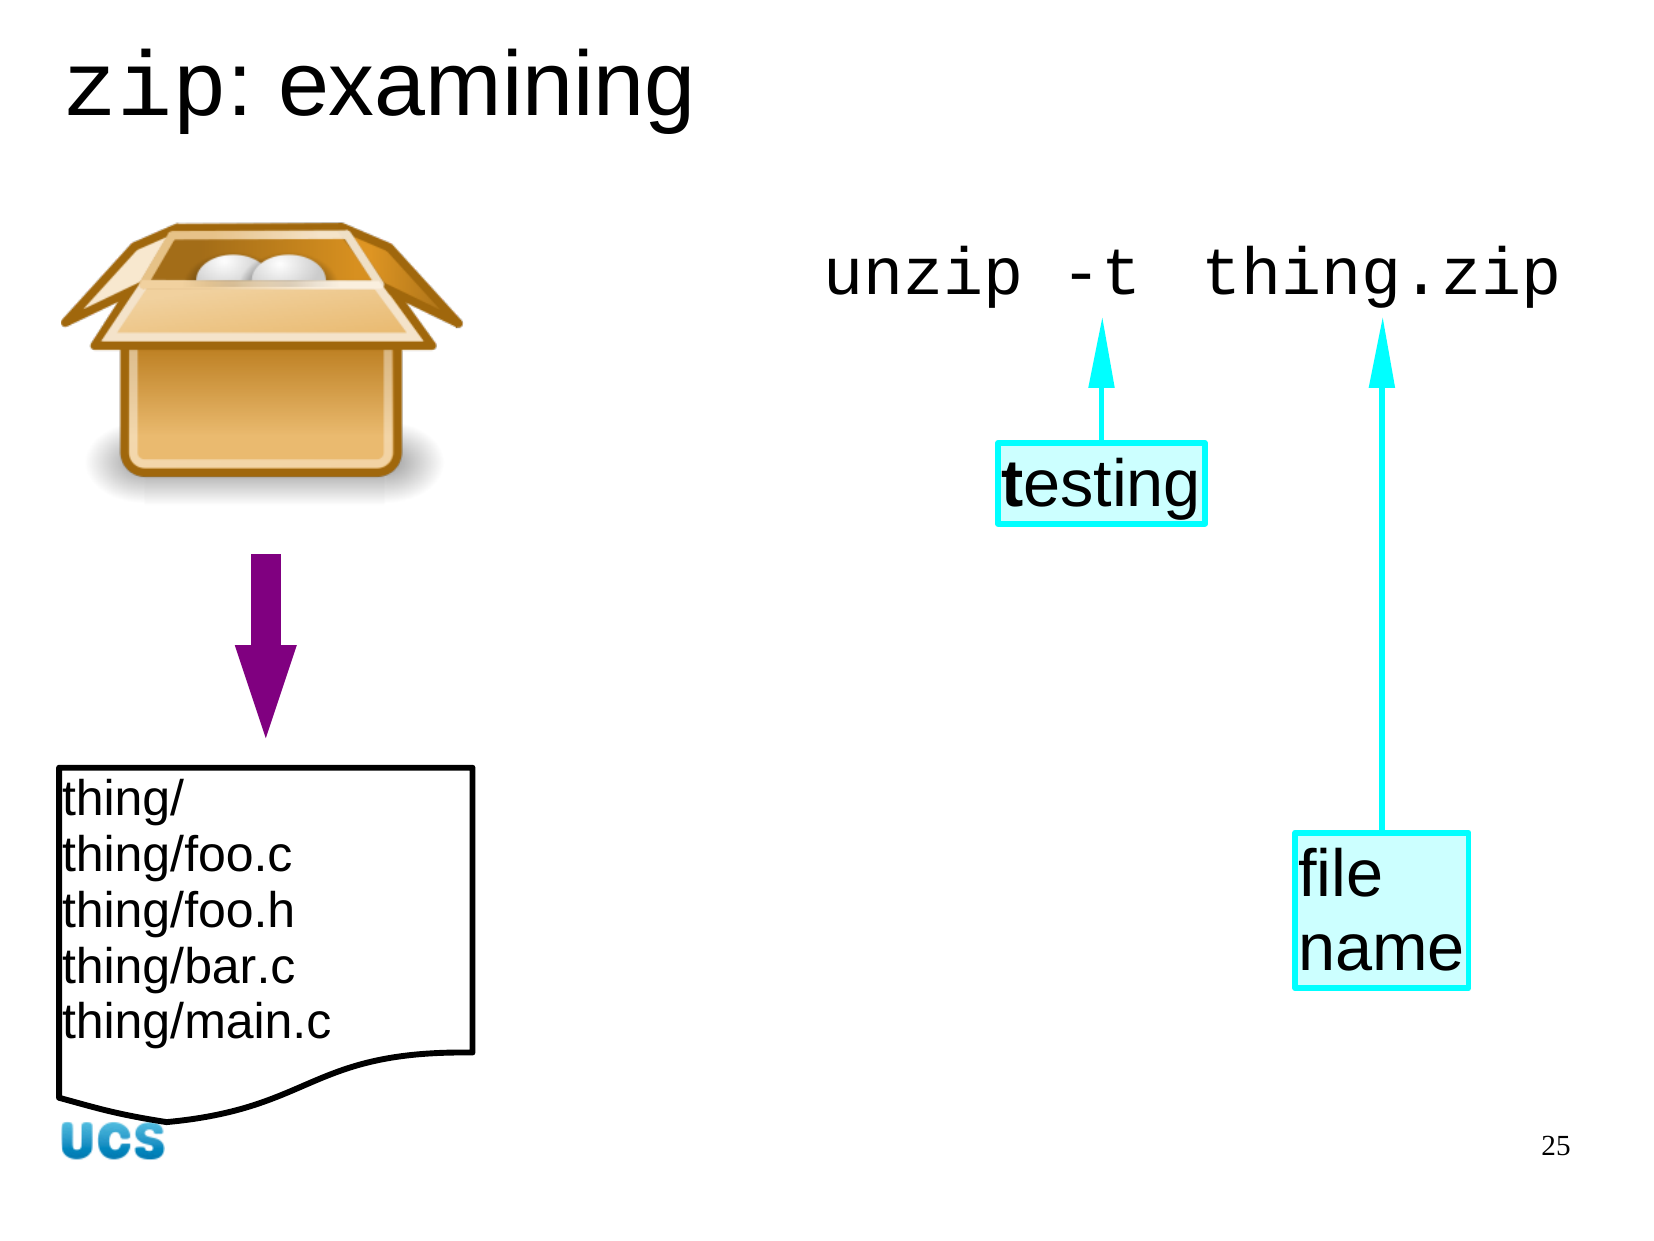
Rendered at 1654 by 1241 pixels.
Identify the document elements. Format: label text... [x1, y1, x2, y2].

text_box unzip [820, 236, 1027, 318]
text_box testing [998, 442, 1205, 524]
text_box thing.zip [1198, 236, 1565, 318]
picture [61, 1121, 165, 1161]
picture [61, 145, 471, 555]
text_box zip: examining [59, 29, 700, 146]
text_box -t [1058, 236, 1145, 318]
text_box thing/ thing/foo.c thing/foo.h thing/bar.c thing/main.c [59, 767, 473, 1123]
text_box file name [1295, 832, 1469, 989]
